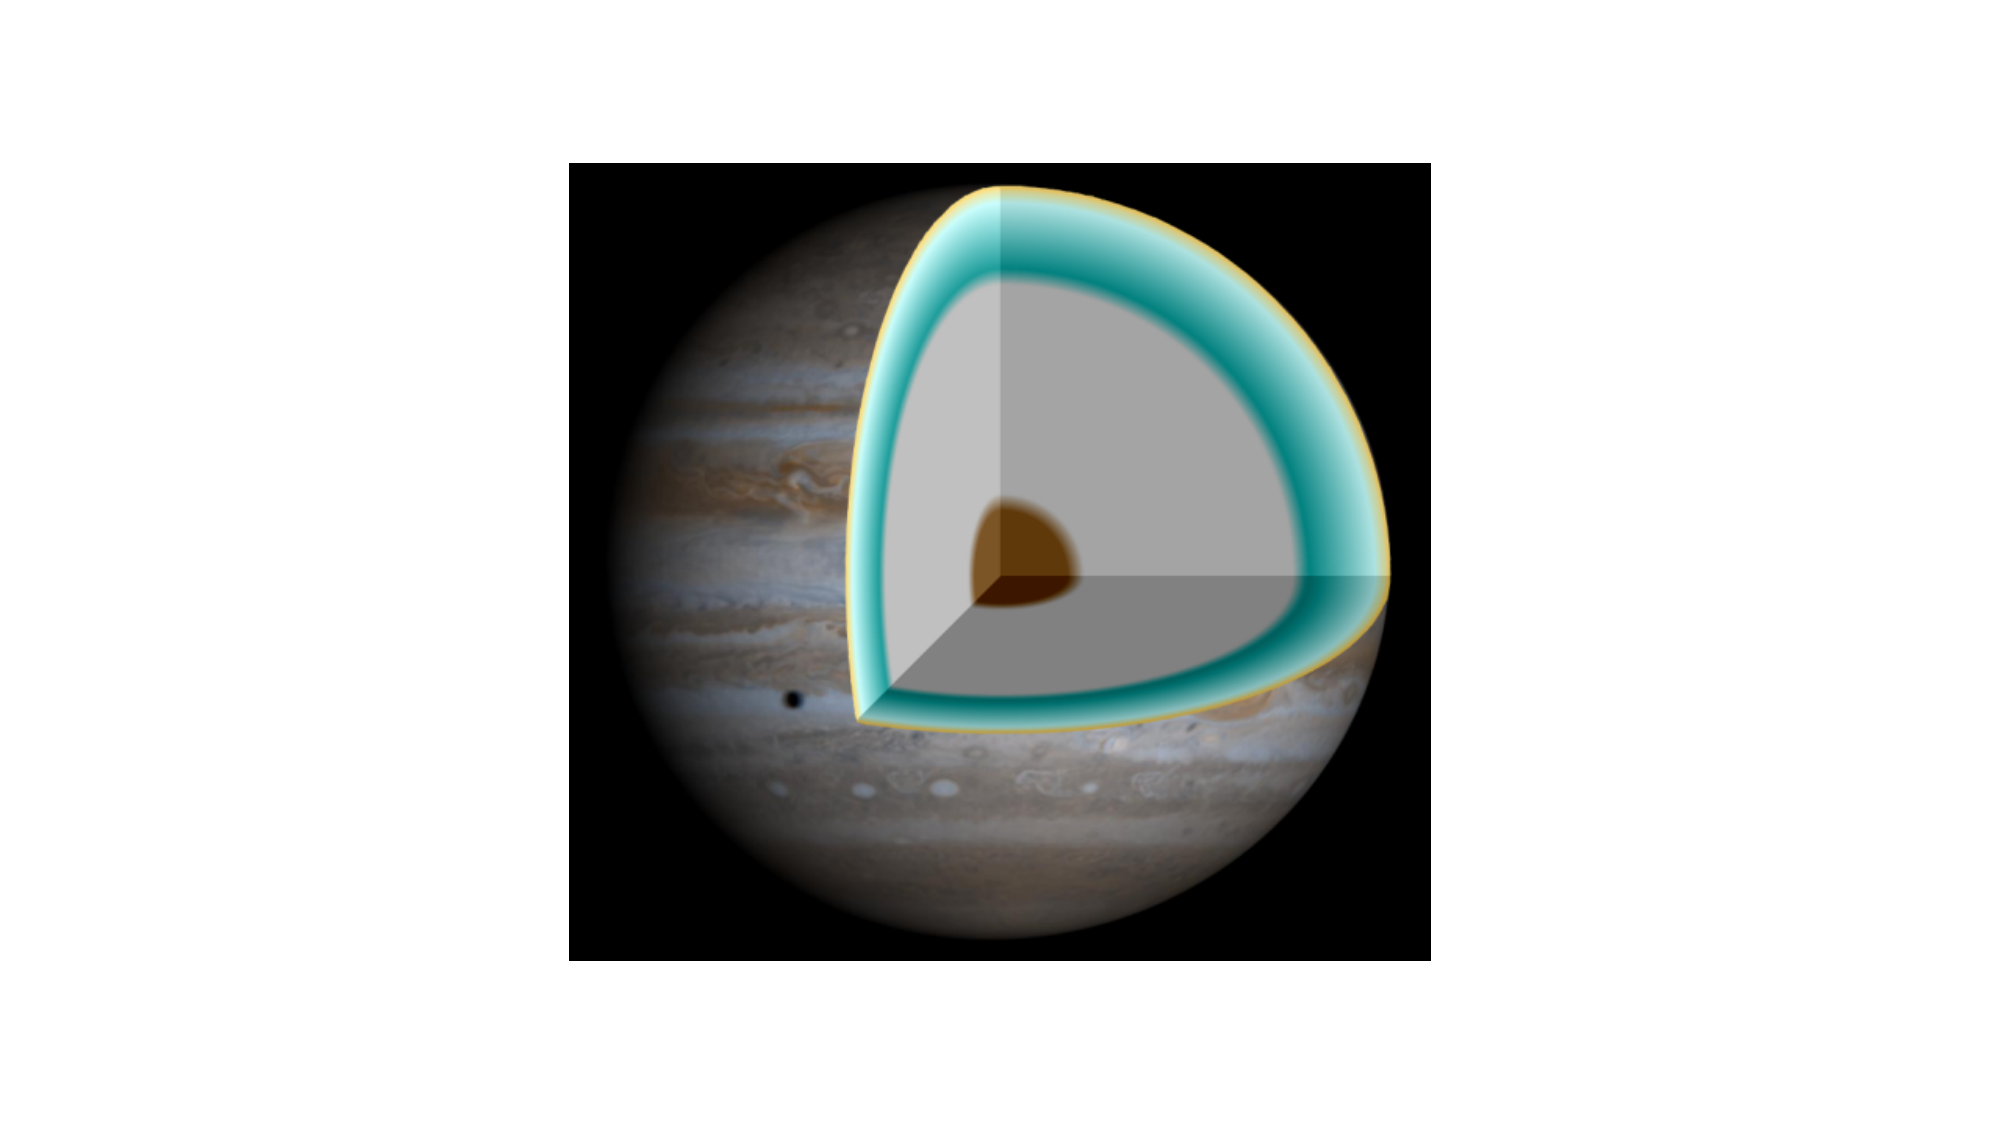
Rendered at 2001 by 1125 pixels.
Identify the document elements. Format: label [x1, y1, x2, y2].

picture [569, 163, 1431, 961]
